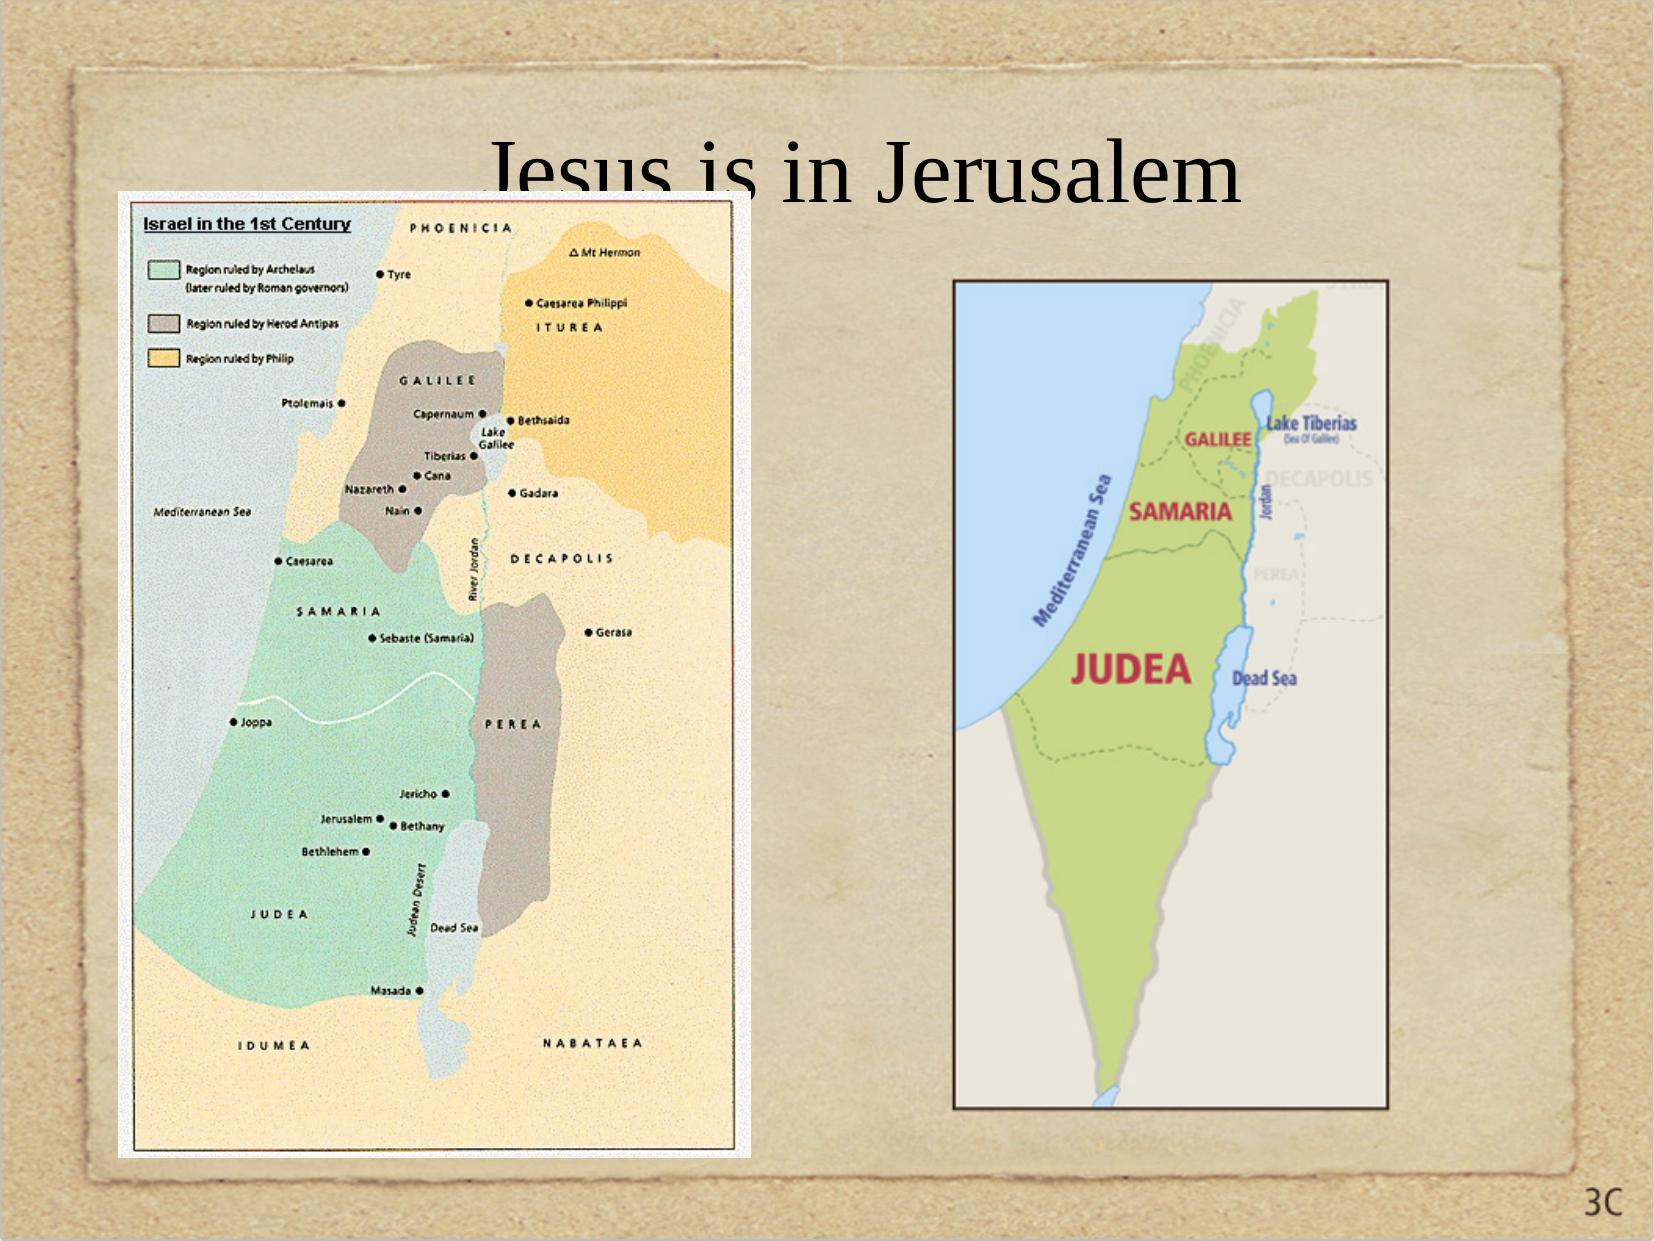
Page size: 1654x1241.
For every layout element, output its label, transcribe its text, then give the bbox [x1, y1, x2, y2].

text_box [751, 660, 1654, 961]
text_box Jesus is in Jerusalem [187, 62, 1538, 180]
picture [0, 0, 1654, 1241]
